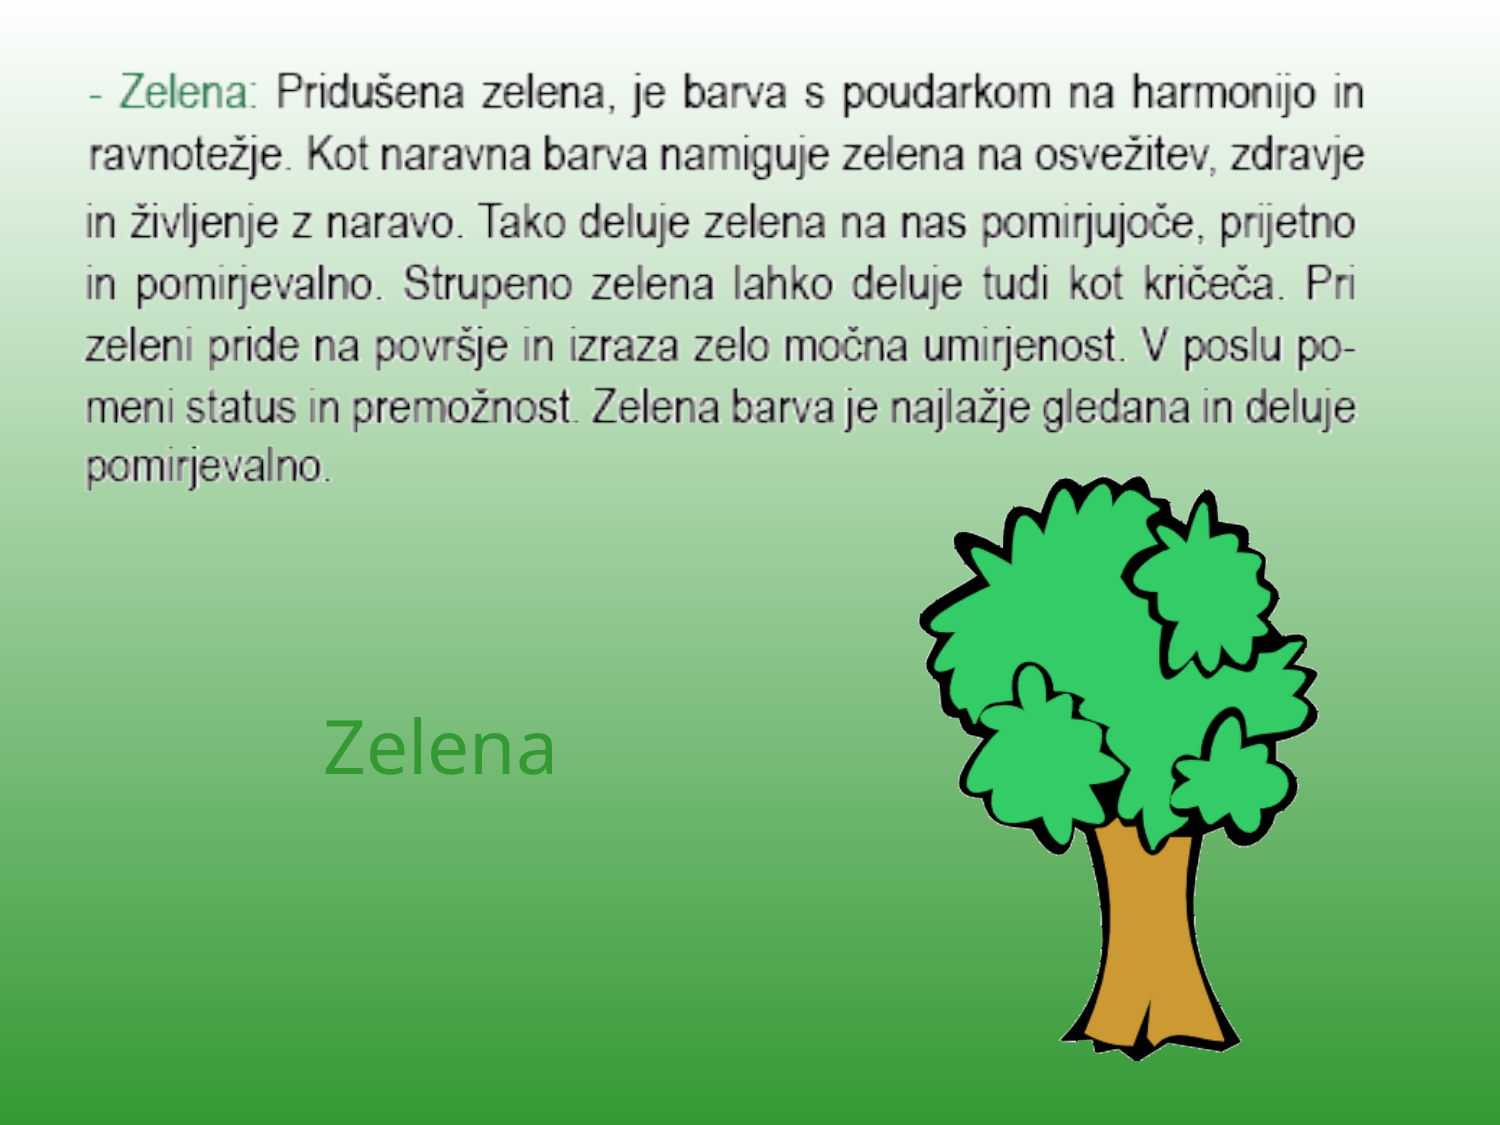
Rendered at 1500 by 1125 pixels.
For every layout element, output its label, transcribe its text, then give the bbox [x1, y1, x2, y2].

picture [64, 196, 1364, 1061]
picture [76, 54, 1383, 183]
text_box Zelena [159, 692, 722, 952]
